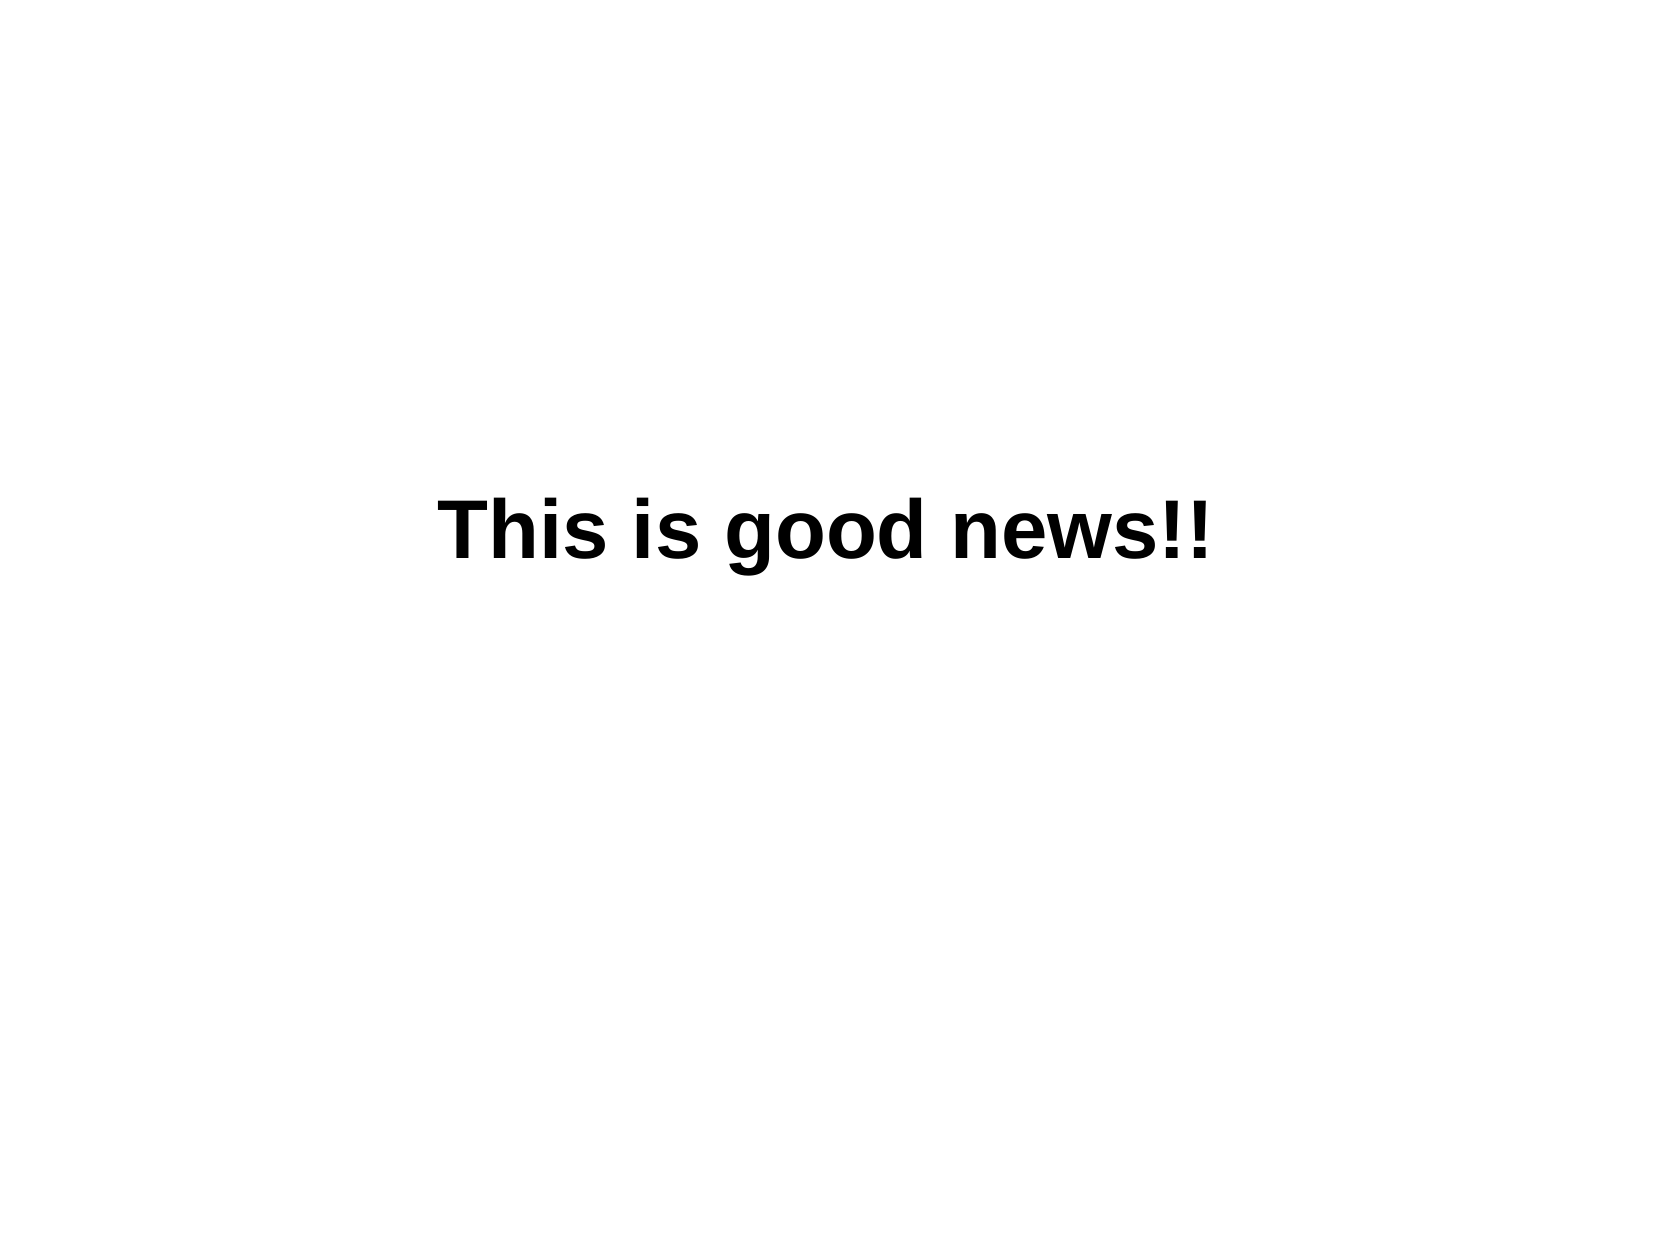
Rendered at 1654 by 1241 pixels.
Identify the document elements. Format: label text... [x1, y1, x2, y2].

subtitle This is good news!! [82, 49, 1571, 1010]
